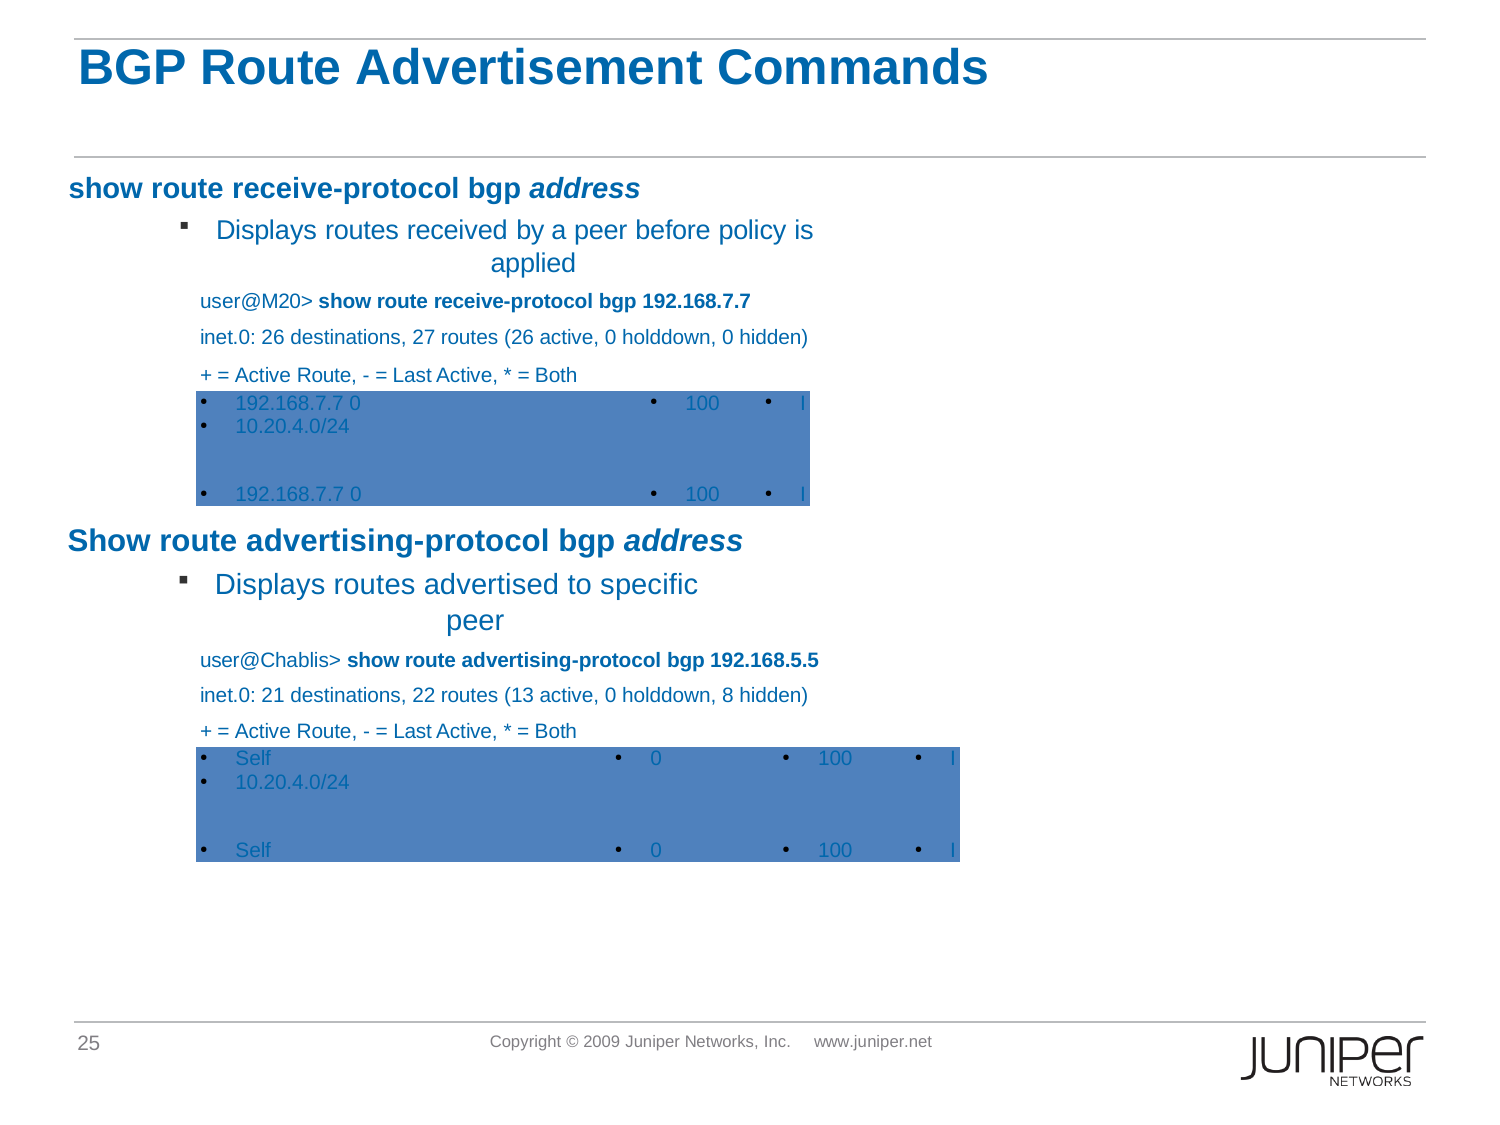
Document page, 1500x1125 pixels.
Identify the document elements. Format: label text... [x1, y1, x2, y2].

table_cell [483, 770, 731, 839]
table_cell [488, 414, 742, 483]
text_box Show route advertising-protocol bgp address Displays routes advertised to specific peer user@Chablis> show route advertising-protocol bgp 192.168.5.5 inet.0: 21 destinations, 22 routes (13 active, 0 holddown, 8 hidden) + = Active Route, - = Last Active, * = Both 10.20.3.0/24 [66, 520, 828, 745]
table_header 192.168.7.7 0 [196, 391, 488, 414]
table_cell 0 [483, 839, 731, 862]
title BGP Route Advertisement Commands [76, 34, 1424, 96]
table_header 100 [488, 391, 742, 414]
text_box 10 [73, 1029, 105, 1056]
table_header I [892, 747, 960, 770]
text_box Copyright © 2009 Juniper Networks, Inc. www.juniper.net [488, 1031, 935, 1053]
table_cell I [742, 483, 810, 506]
table_header 100 [731, 747, 892, 770]
table_cell [731, 770, 892, 839]
table_cell [742, 414, 810, 483]
table_cell 10.20.4.0/24 [196, 770, 483, 839]
table_cell 100 [731, 839, 892, 862]
table_cell 100 [488, 483, 742, 506]
table_cell [892, 770, 960, 839]
table_header I [742, 391, 810, 414]
table_header Self [196, 747, 483, 770]
table_cell 10.20.4.0/24 [196, 414, 488, 483]
table_cell 192.168.7.7 0 [196, 483, 488, 506]
table_header 0 [483, 747, 731, 770]
text_box show route receive-protocol bgp address Displays routes received by a peer before policy is applied user@M20> show route receive-protocol bgp 192.168.7.7 inet.0: 26 destinations, 27 routes (26 active, 0 holddown, 0 hidden) + = Active Route, - = Last Active, * = Both 10.20.3.0/24 [66, 169, 847, 389]
table_cell Self [196, 839, 483, 862]
table_cell I [892, 839, 960, 862]
